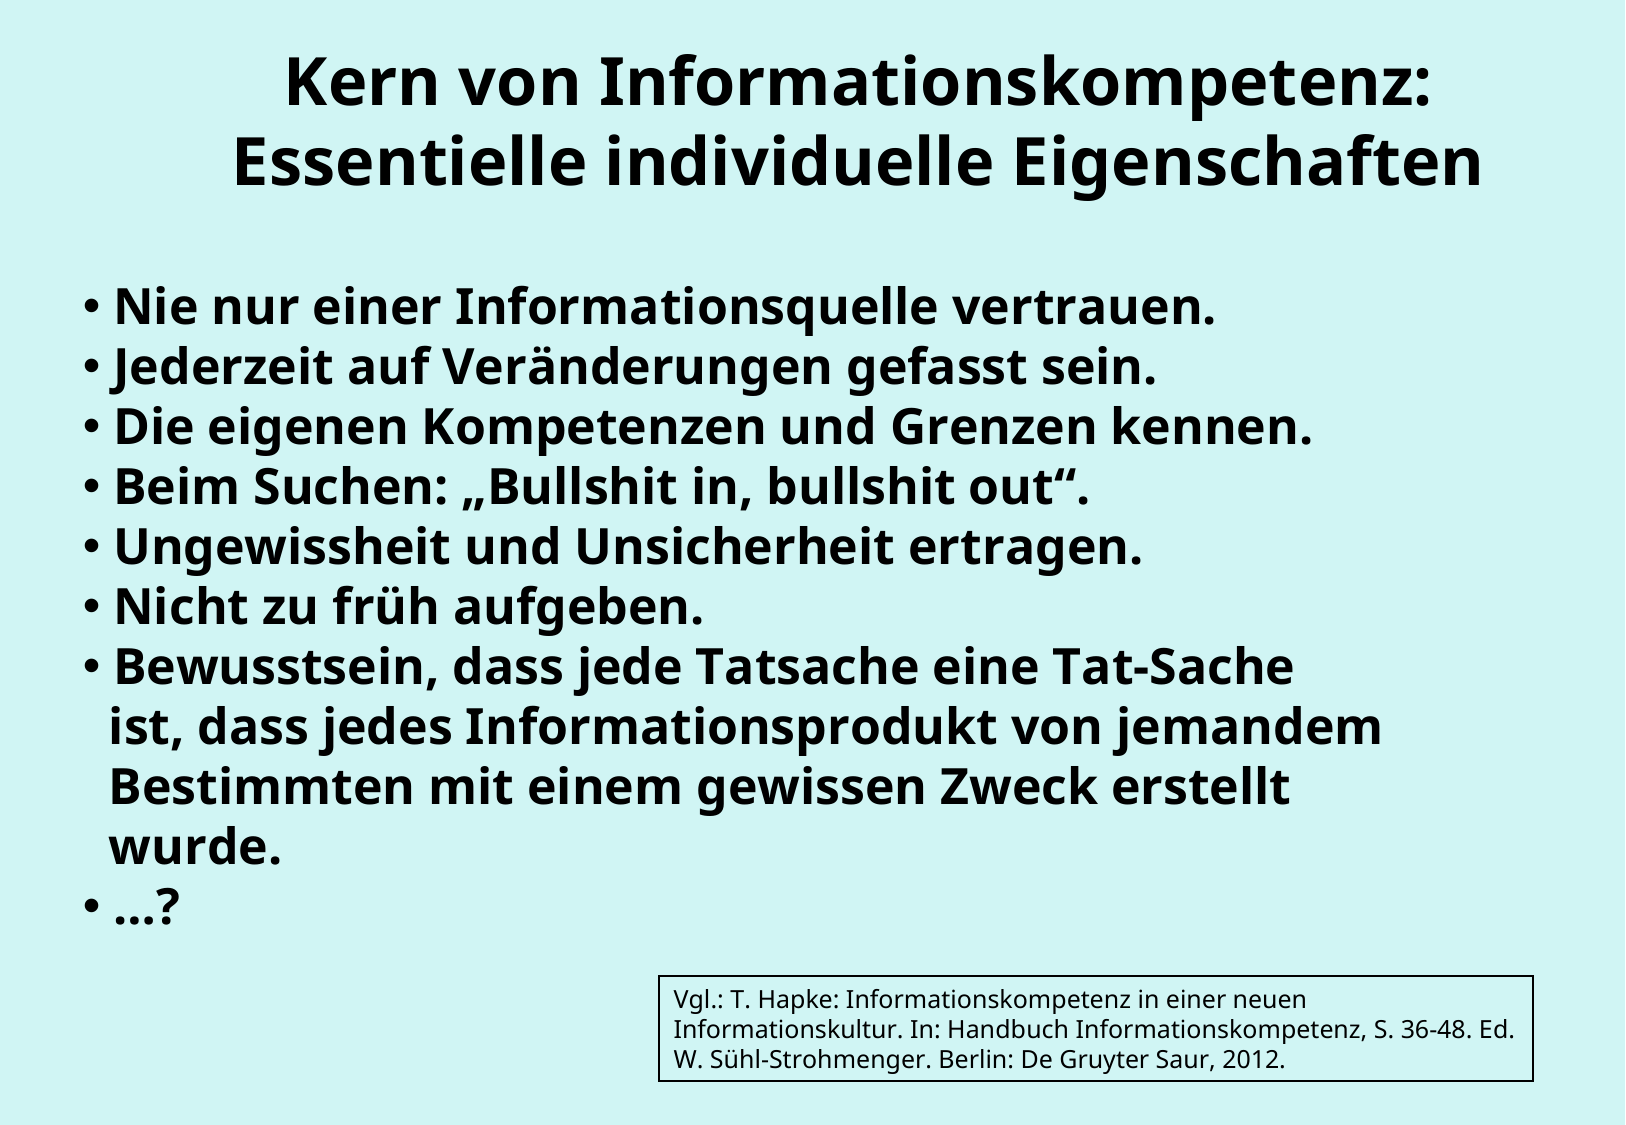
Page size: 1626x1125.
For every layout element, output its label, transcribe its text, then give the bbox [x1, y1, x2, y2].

text_box Nie nur einer Informationsquelle vertrauen. Jederzeit auf Veränderungen gefasst sein. Die eigenen Kompetenzen und Grenzen kennen. Beim Suchen: „Bullshit in, bullshit out“. Ungewissheit und Unsicherheit ertragen. Nicht zu früh aufgeben. Bewusstsein, dass jede Tatsache eine Tat-Sache ist, dass jedes Informationsprodukt von jemandem Bestimmten mit einem gewissen Zweck erstellt wurde. …? [68, 267, 1593, 943]
text_box Vgl.: T. Hapke: Informationskompetenz in einer neuen Informationskultur. In: Handbuch Informationskompetenz, S. 36-48. Ed. W. Sühl-Strohmenger. Berlin: De Gruyter Saur, 2012. [658, 976, 1534, 1082]
title Kern von Informationskompetenz: Essentielle individuelle Eigenschaften [127, 30, 1590, 219]
